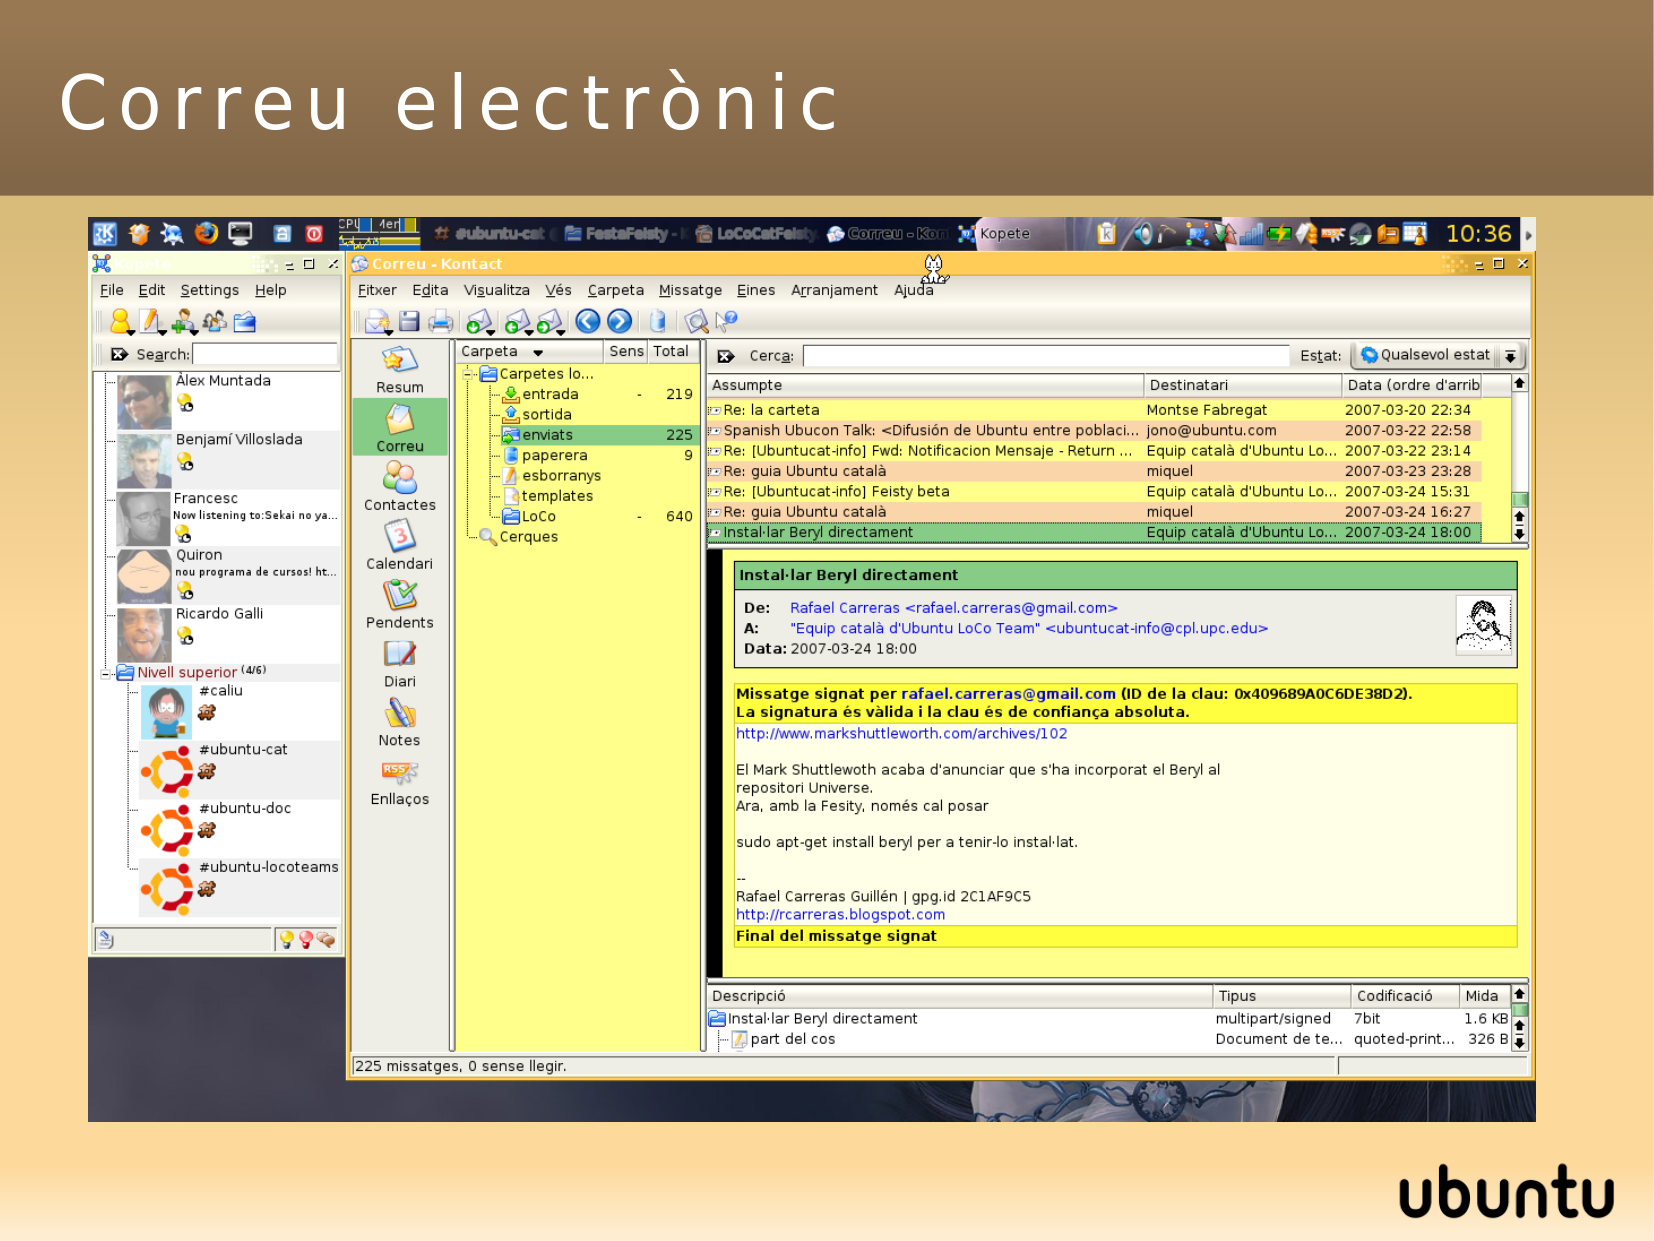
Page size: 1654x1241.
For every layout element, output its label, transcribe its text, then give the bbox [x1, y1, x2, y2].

title Correu electrònic [59, 29, 1595, 178]
picture [0, 0, 1654, 1241]
